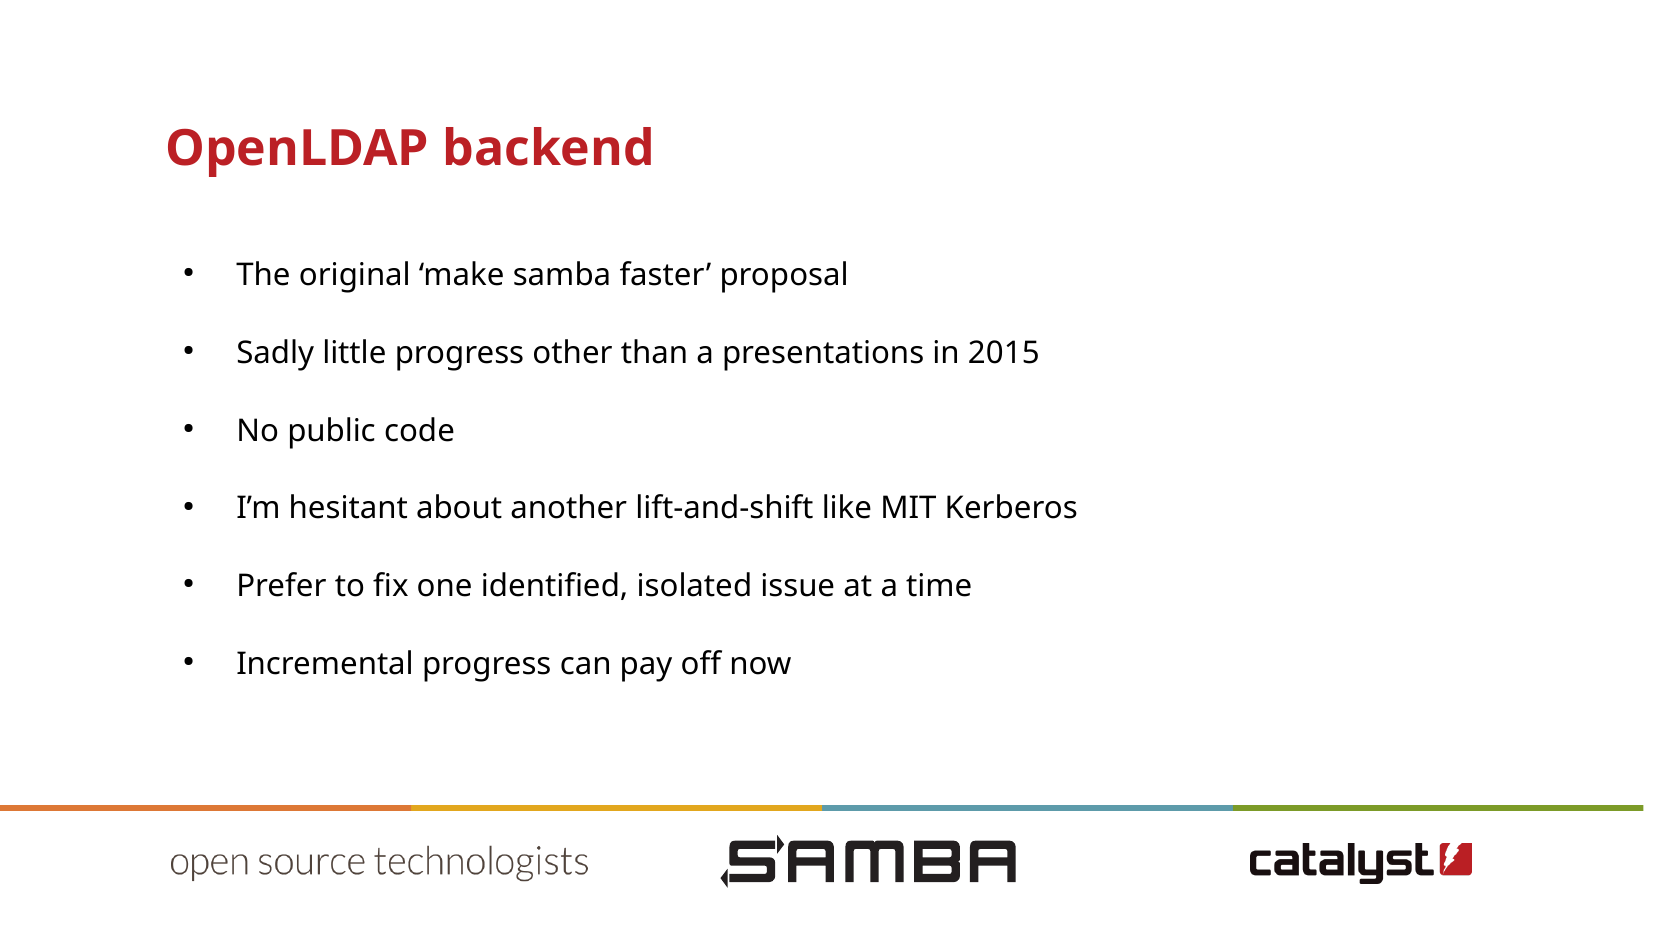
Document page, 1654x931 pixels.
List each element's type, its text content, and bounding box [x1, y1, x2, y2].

title OpenLDAP backend [165, 68, 1489, 224]
picture [0, 805, 1644, 884]
list The original ‘make samba faster’ proposal Sadly little progress other than a presentations in 2015 No public code I’m hesitant about another lift-and-shift like MIT Kerberos Prefer to fix one identified, isolated issue at a time Incremental progress can pay off now [165, 230, 1489, 770]
